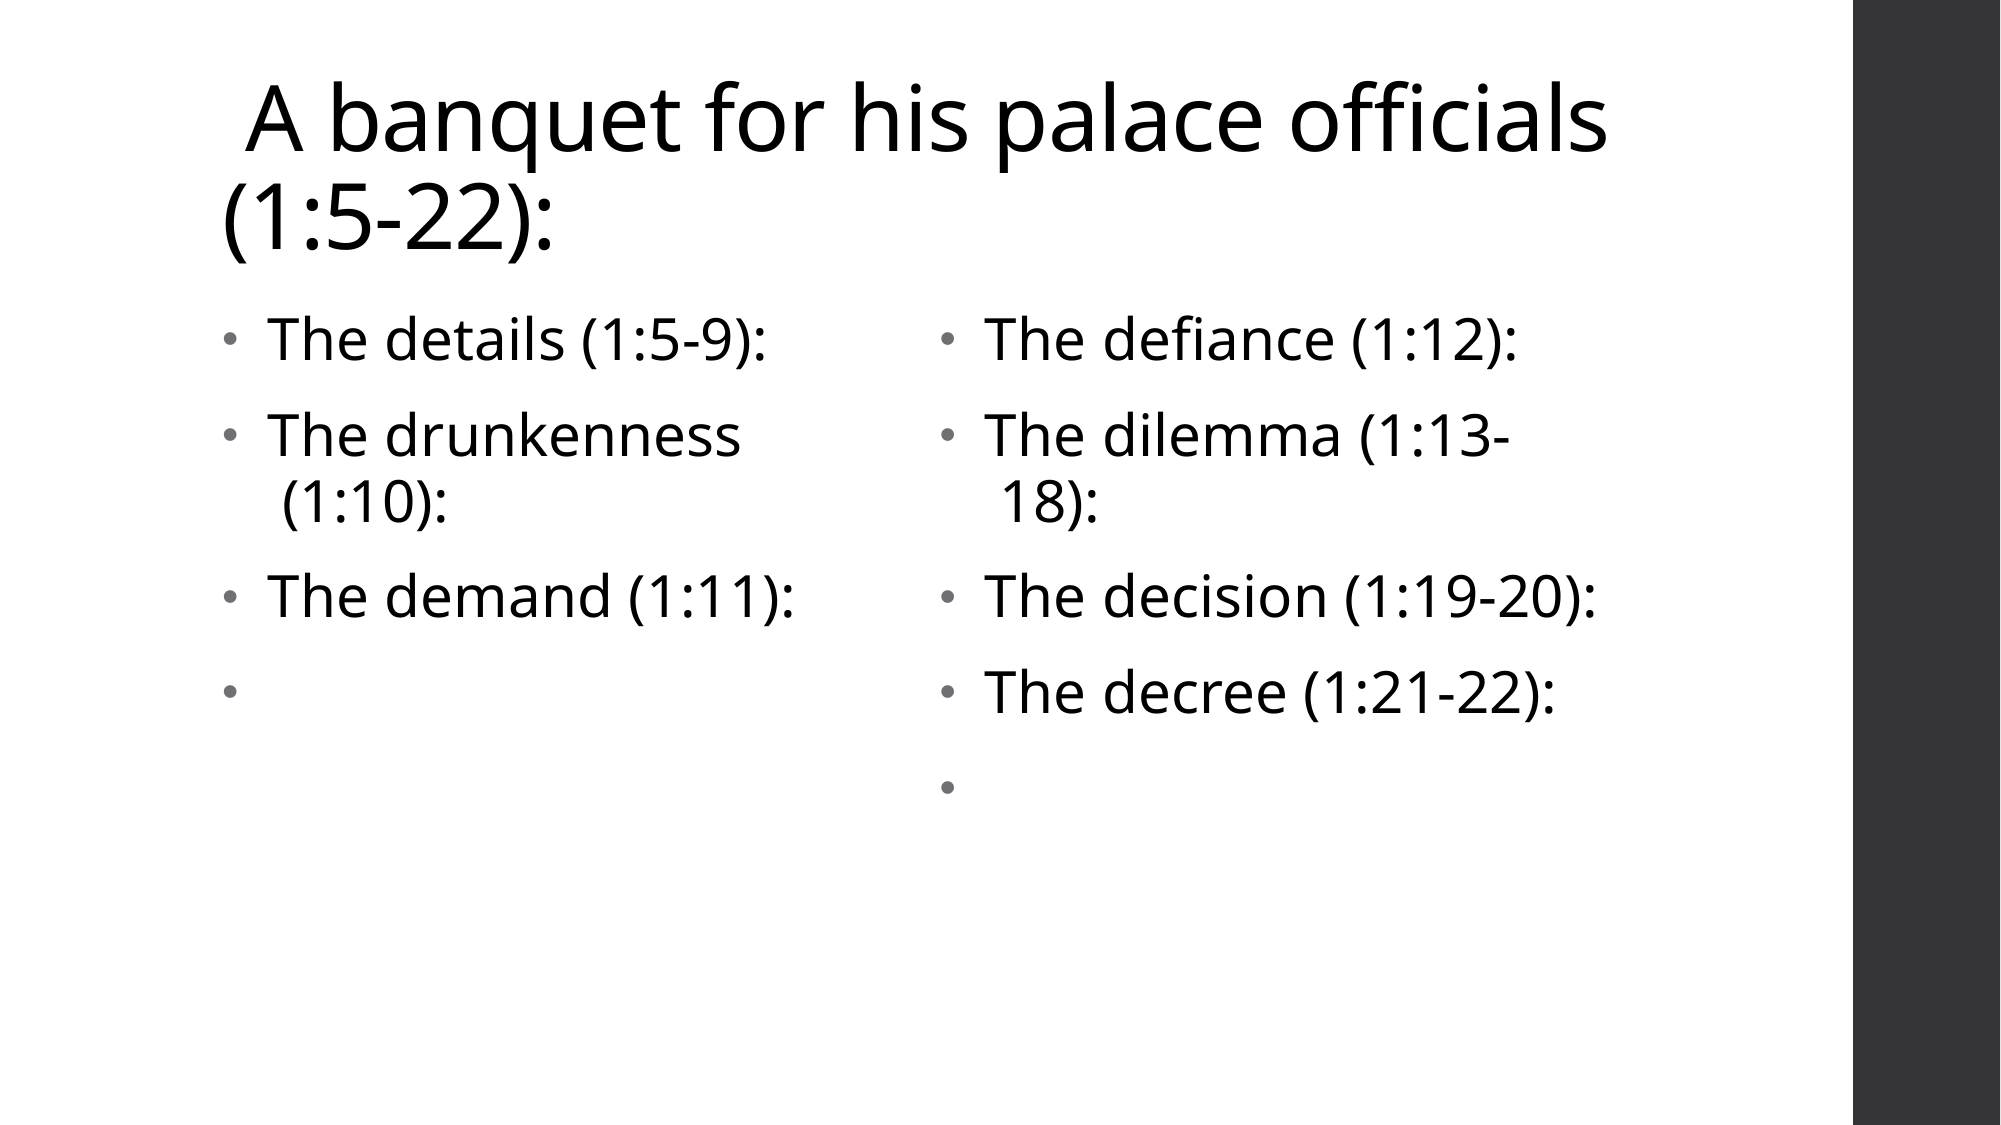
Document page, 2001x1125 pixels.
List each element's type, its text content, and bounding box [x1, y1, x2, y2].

list The defiance (1:12): The dilemma (1:13-18): The decision (1:19-20): The decree (1:21-22): [924, 299, 1617, 1014]
title A banquet for his palace officials (1:5-22): [206, 60, 1797, 278]
list The details (1:5-9): The drunkenness (1:10): The demand (1:11): [207, 299, 900, 1014]
